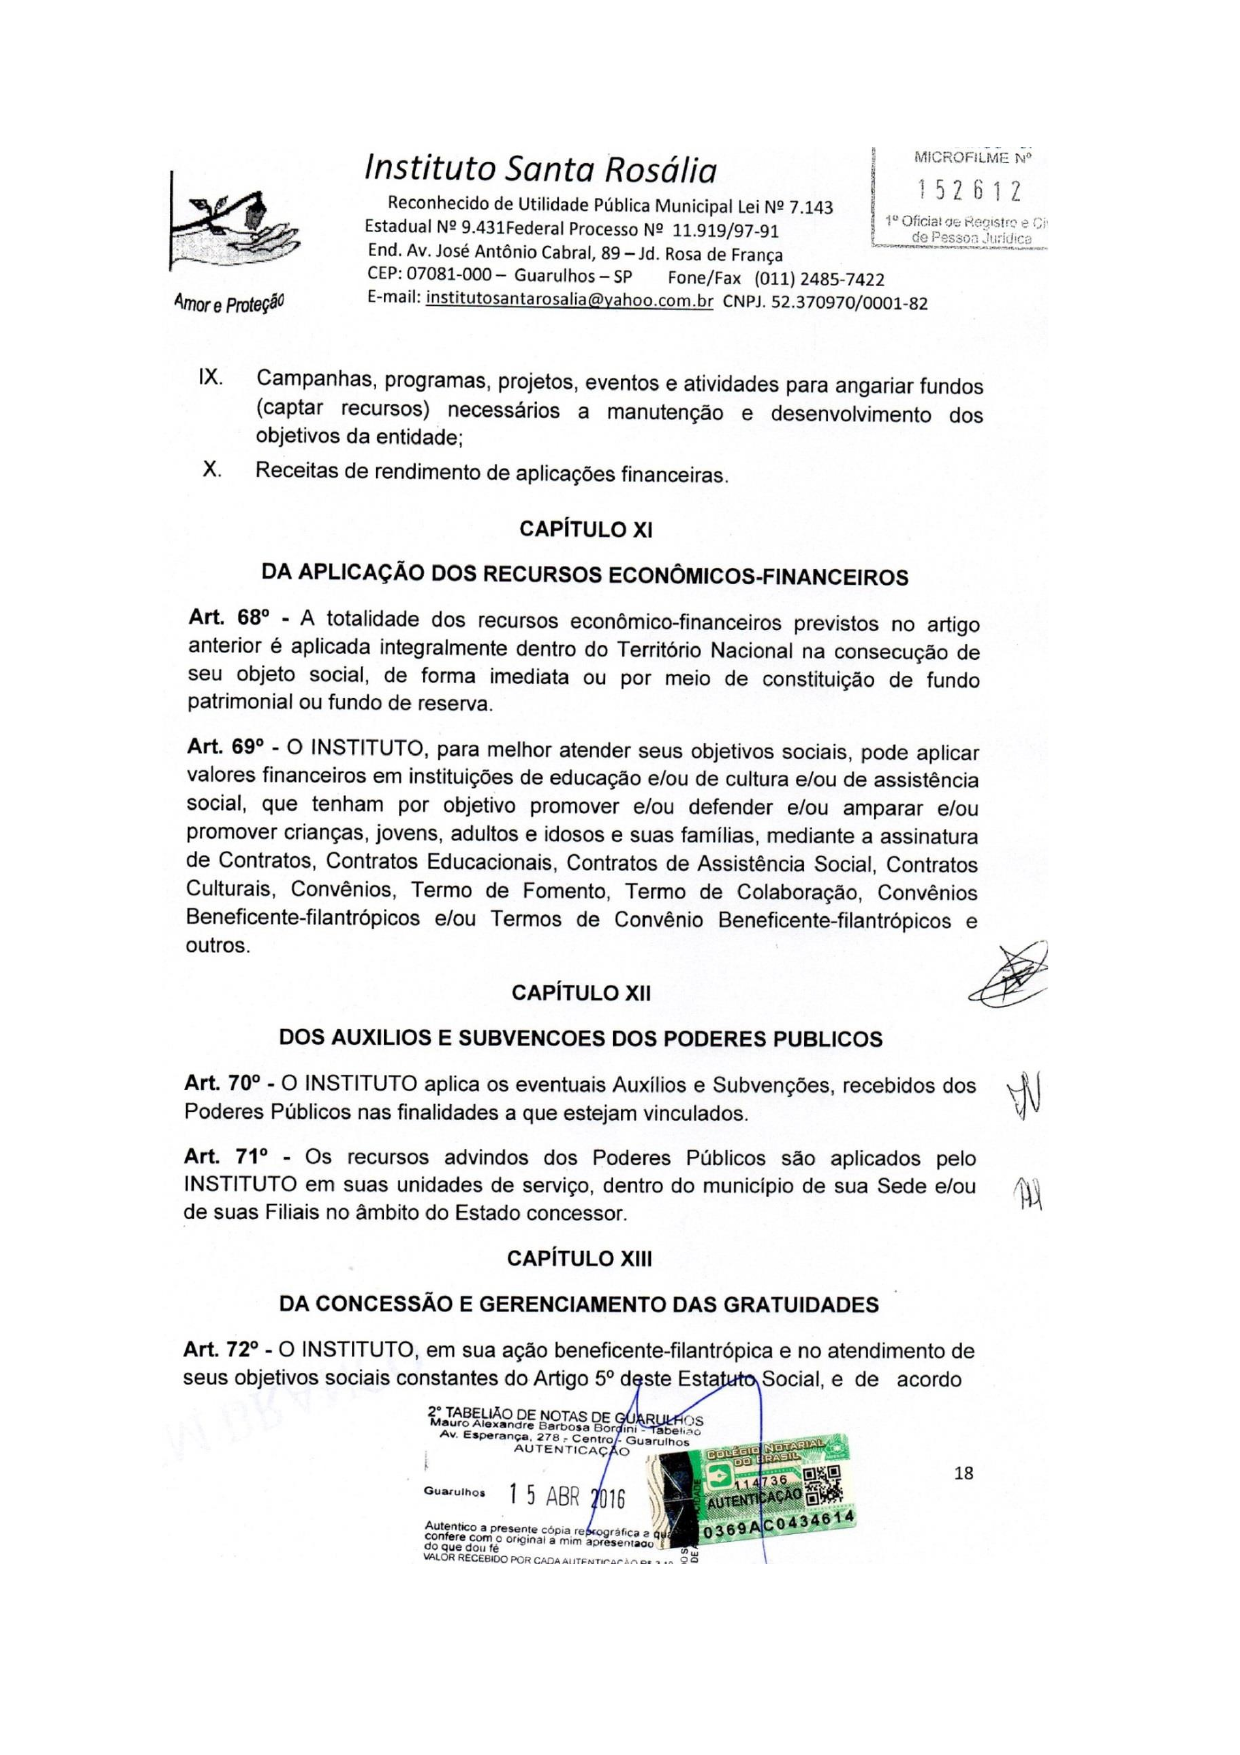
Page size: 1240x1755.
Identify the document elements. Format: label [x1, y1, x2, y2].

text_box [162, 148, 1048, 1563]
